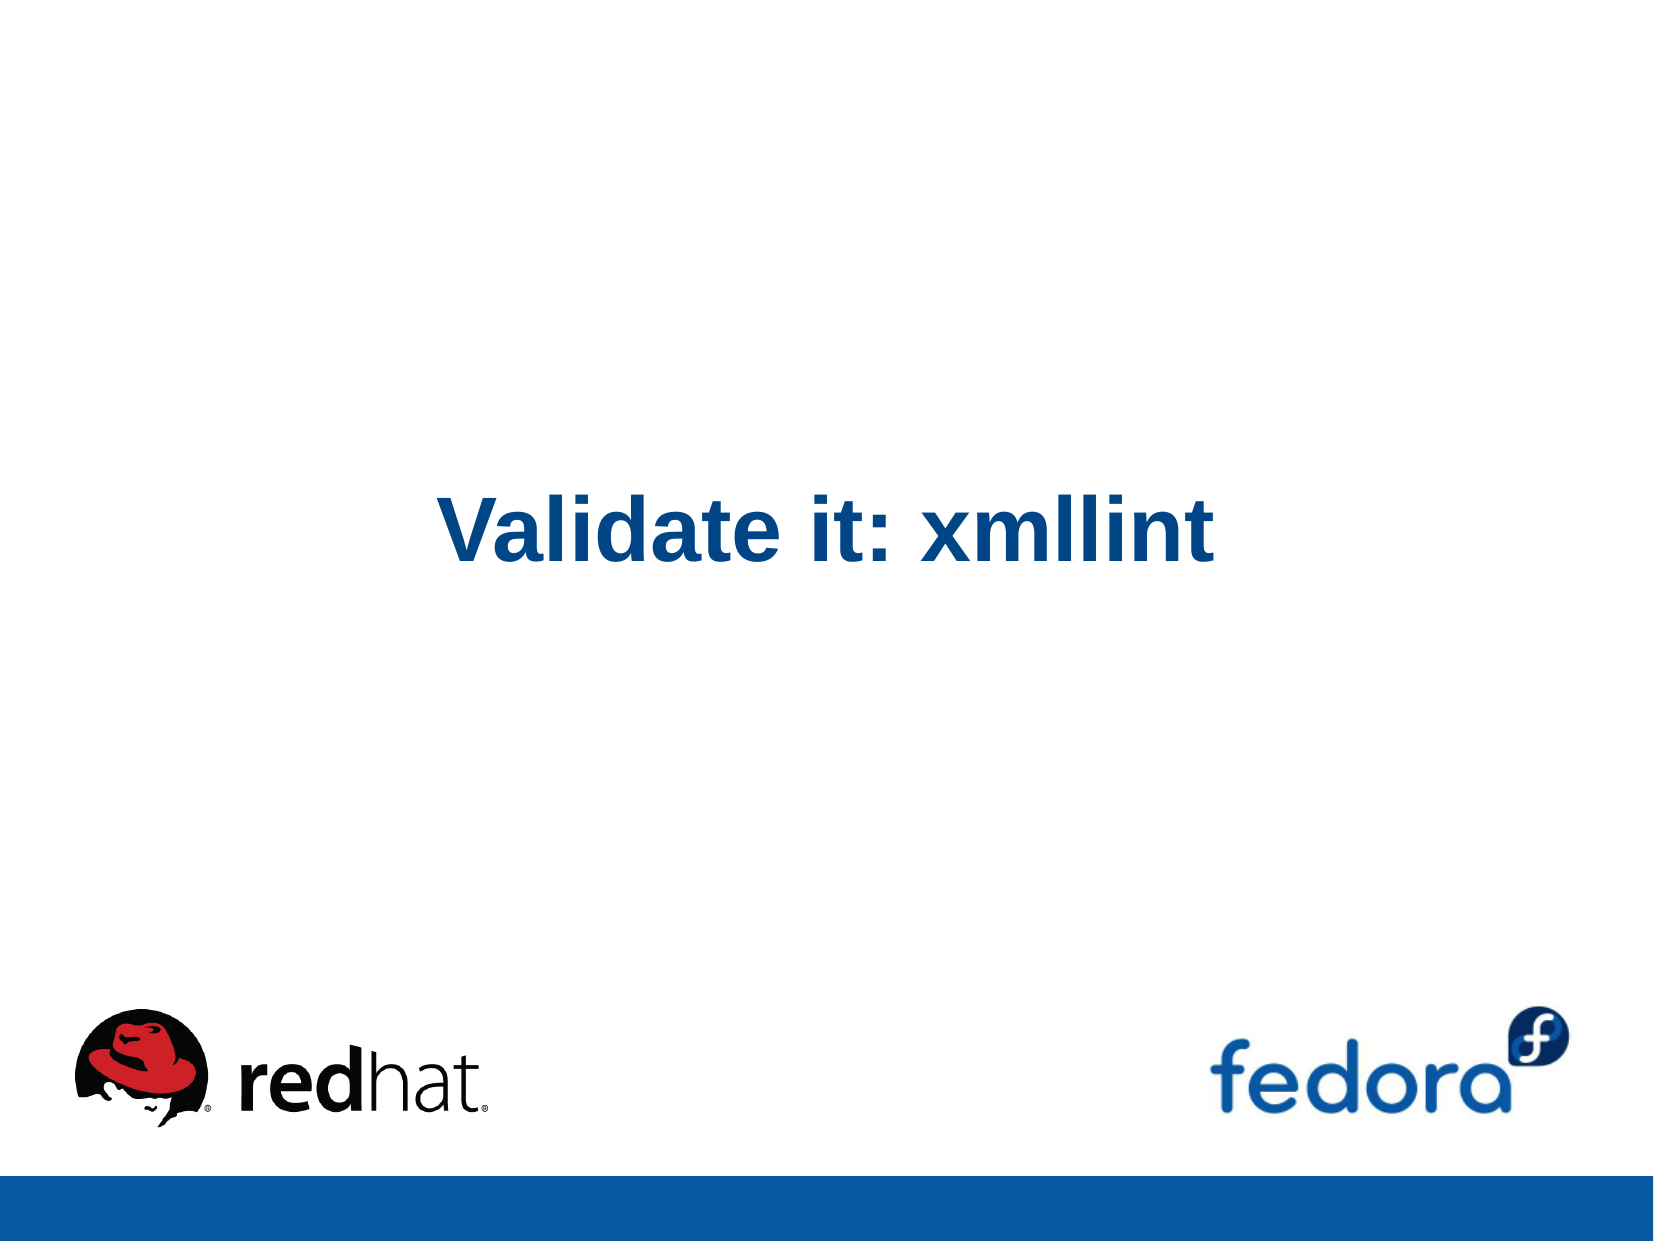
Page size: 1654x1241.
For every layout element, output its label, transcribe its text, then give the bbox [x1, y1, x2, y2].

subtitle Validate it: xmllint [82, 56, 1571, 1102]
picture [1200, 997, 1576, 1125]
picture [75, 1009, 488, 1142]
picture [0, 1176, 1654, 1241]
